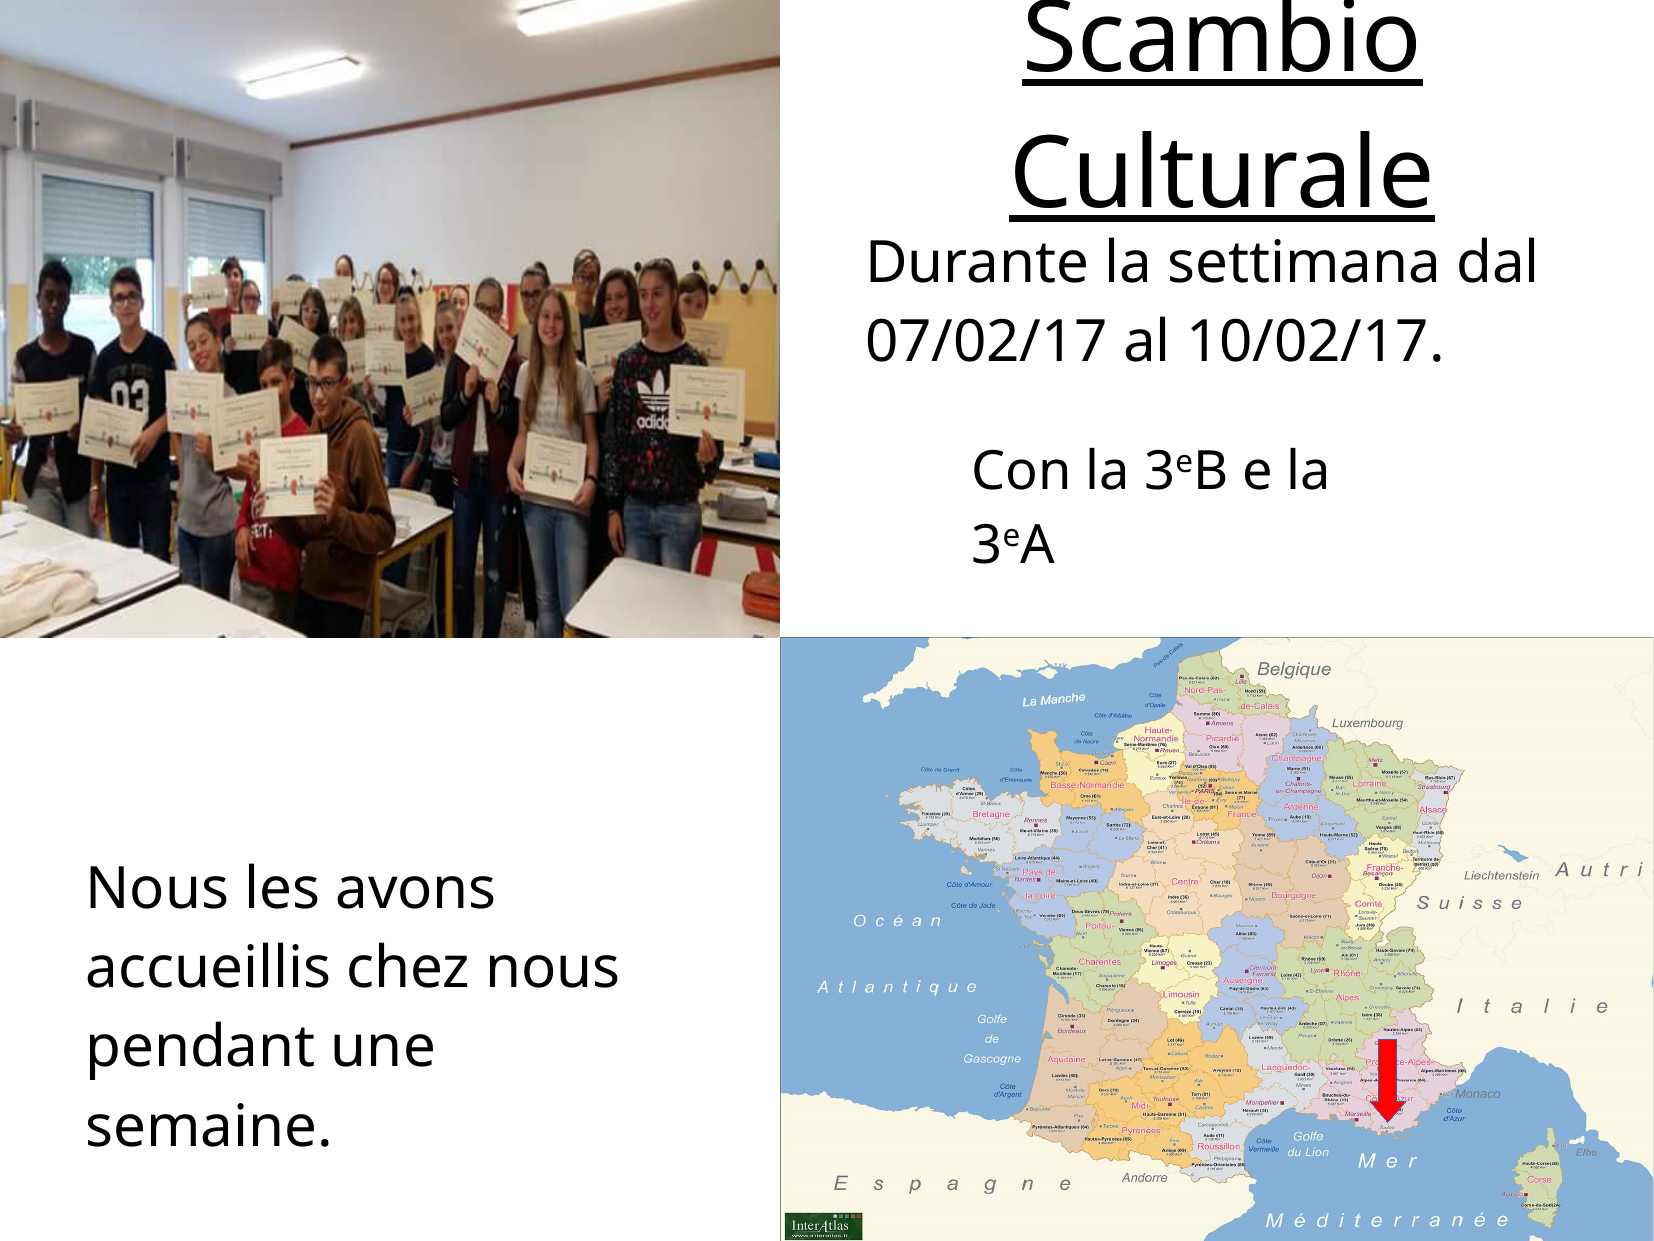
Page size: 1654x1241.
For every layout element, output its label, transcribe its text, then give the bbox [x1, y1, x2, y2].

text_box Nous les avons accueillis chez nous pendant une semaine. [70, 838, 686, 1088]
text_box Con la 3eB e la 3eA [956, 423, 1406, 585]
text_box [1370, 1039, 1406, 1123]
picture [0, 0, 1654, 1241]
title Scambio Culturale [838, 0, 1607, 235]
text_box Durante la settimana dal 07/02/17 al 10/02/17. [850, 212, 1630, 384]
